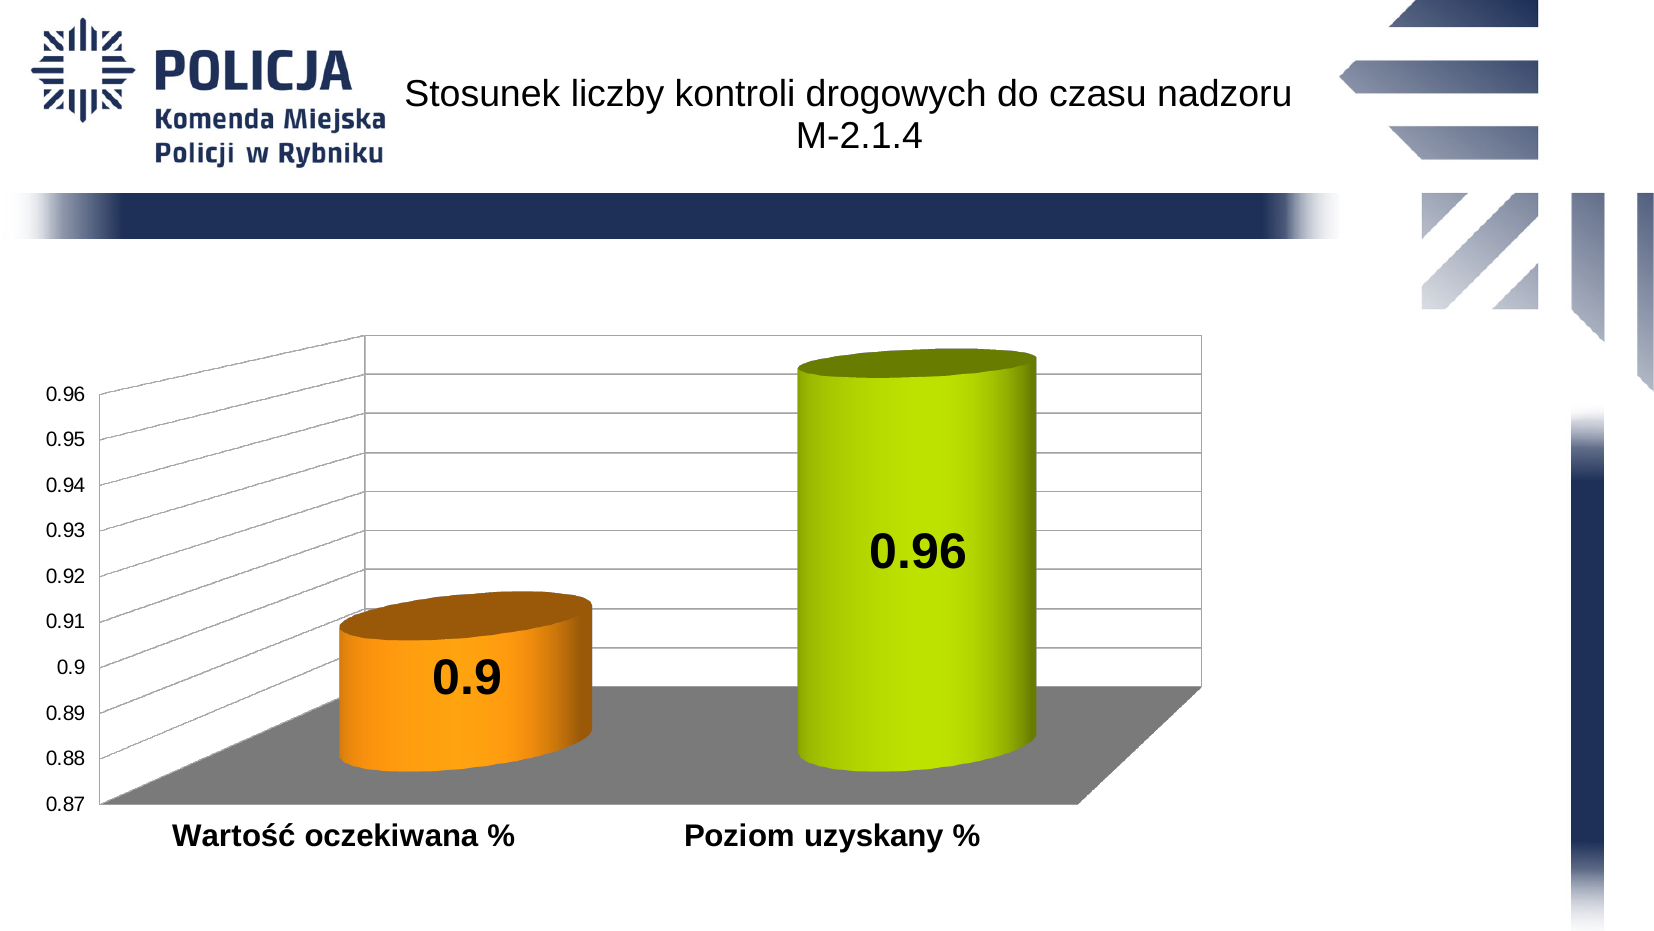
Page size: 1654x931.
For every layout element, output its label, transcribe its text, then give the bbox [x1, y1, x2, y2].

picture [0, 0, 1654, 931]
title Stosunek liczby kontroli drogowych do czasu nadzoru M-2.1.4 [82, 37, 1571, 193]
chart [0, 316, 1489, 857]
